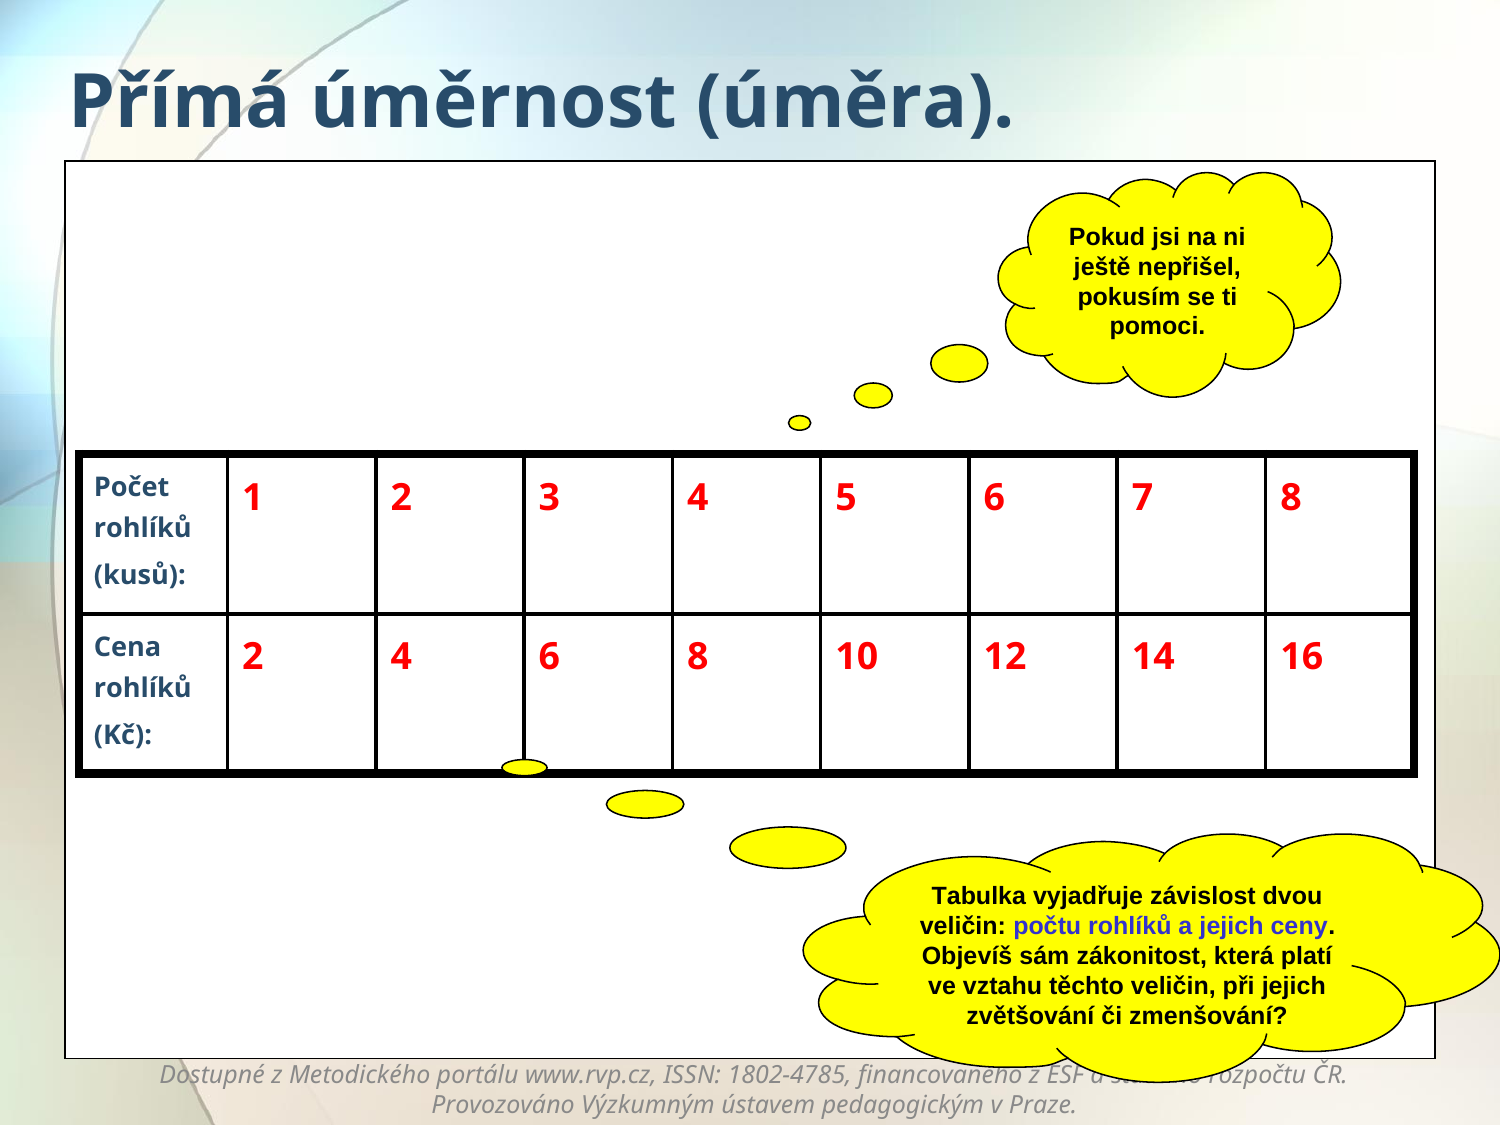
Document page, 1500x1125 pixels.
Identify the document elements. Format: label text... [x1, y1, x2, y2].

table_cell 4 [378, 616, 522, 769]
table_cell 6 [526, 616, 671, 769]
picture [0, 0, 1500, 1125]
table_cell 2 [229, 616, 374, 769]
table_cell 10 [822, 616, 967, 769]
table_cell 16 [1267, 616, 1410, 769]
table_cell 14 [1119, 616, 1264, 769]
text_box Tabulka vyjadřuje závislost dvou veličin: počtu rohlíků a jejich ceny. Objevíš sám zákonitost, která platí ve vztahu těchto veličin, při jejich zvětšování či zmenšování? [803, 834, 1500, 1083]
table_cell Cena rohlíků (Kč): [83, 616, 226, 769]
text_box Pokud jsi na ni ještě nepřišel, pokusím se ti pomoci. [930, 344, 988, 383]
text_box Pokud jsi na ni ještě nepřišel, pokusím se ti pomoci. [998, 172, 1341, 398]
picture [1093, 1073, 1100, 1081]
picture [1221, 1071, 1229, 1081]
table_header 3 [526, 458, 671, 612]
table_header 5 [822, 458, 967, 612]
text_box [1164, 182, 1181, 189]
table_header 2 [378, 458, 522, 612]
text_box [1250, 1003, 1436, 1059]
table_header 6 [971, 458, 1115, 612]
table_header 8 [1267, 458, 1410, 612]
table_cell 8 [674, 616, 819, 769]
table_header 7 [1119, 458, 1264, 612]
table_cell 12 [971, 616, 1115, 769]
text_box Tabulka vyjadřuje závislost dvou veličin: počtu rohlíků a jejich ceny. Objevíš sám zákonitost, která platí ve vztahu těchto veličin, při jejich zvětšování či zmenšování? [729, 826, 846, 869]
table_header 4 [674, 458, 819, 612]
table_header 1 [229, 458, 374, 612]
table_header Počet rohlíků (kusů): [83, 458, 226, 612]
text_box [64, 160, 1436, 1059]
title Přímá úměrnost (úměra). [53, 31, 1379, 182]
